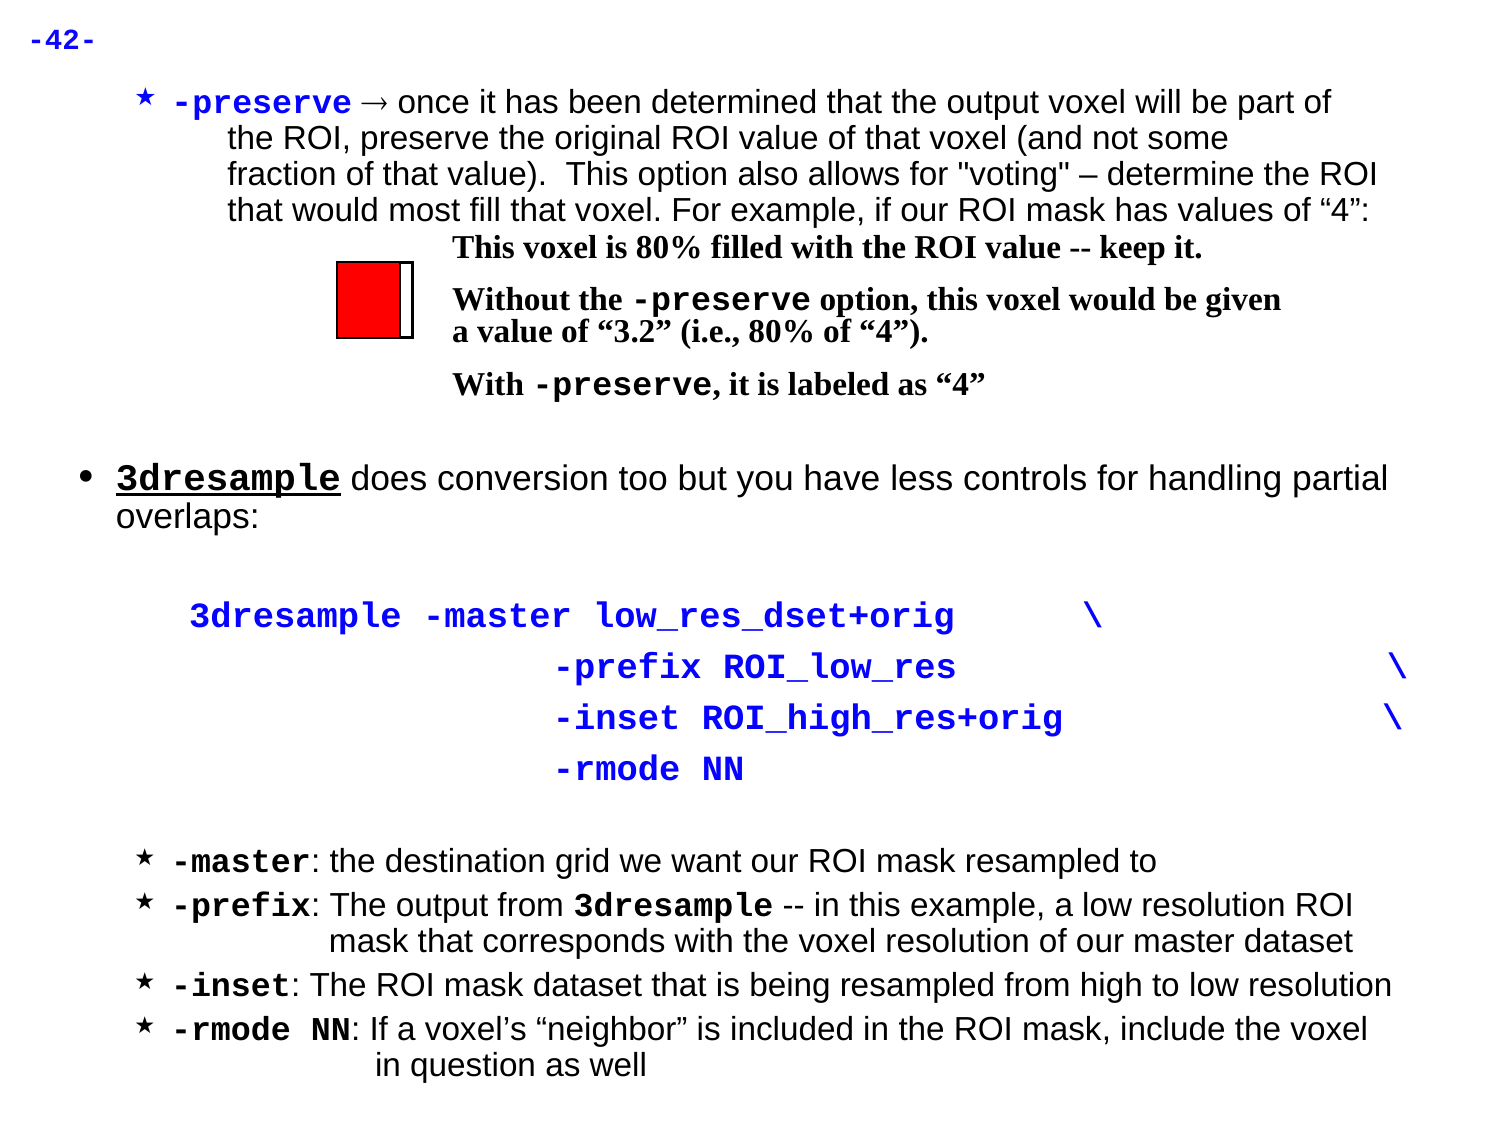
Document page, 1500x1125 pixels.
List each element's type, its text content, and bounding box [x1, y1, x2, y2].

text_box [337, 262, 400, 338]
text_box This voxel is 80% filled with the ROI value -- keep it. Without the -preserve option, this voxel would be given a value of “3.2” (i.e., 80% of “4”). With -preserve, it is labeled as “4” [437, 224, 1300, 410]
list -preserve  once it has been determined that the output voxel will be part of the ROI, preserve the original ROI value of that voxel (and not some fraction of that value). This option also allows for "voting" – determine the ROI that would most fill that voxel. For example, if our ROI mask has values of “4”: 3dresample does conversion too but you have less controls for handling partial overlaps: 3dresample -master low_res_dset+orig \ -prefix ROI_low_res \ -inset ROI_high_res+orig \ -rmode NN -master: the destination grid we want our ROI mask resampled to -prefix: The output from 3dresample -- in this example, a low resolution ROI mask that corresponds with the voxel resolution of our master dataset -inset: The ROI mask dataset that is being resampled from high to low resolution -rmode NN: If a voxel’s “neighbor” is included in the ROI mask, include the voxel in question as well [62, 74, 1438, 1100]
